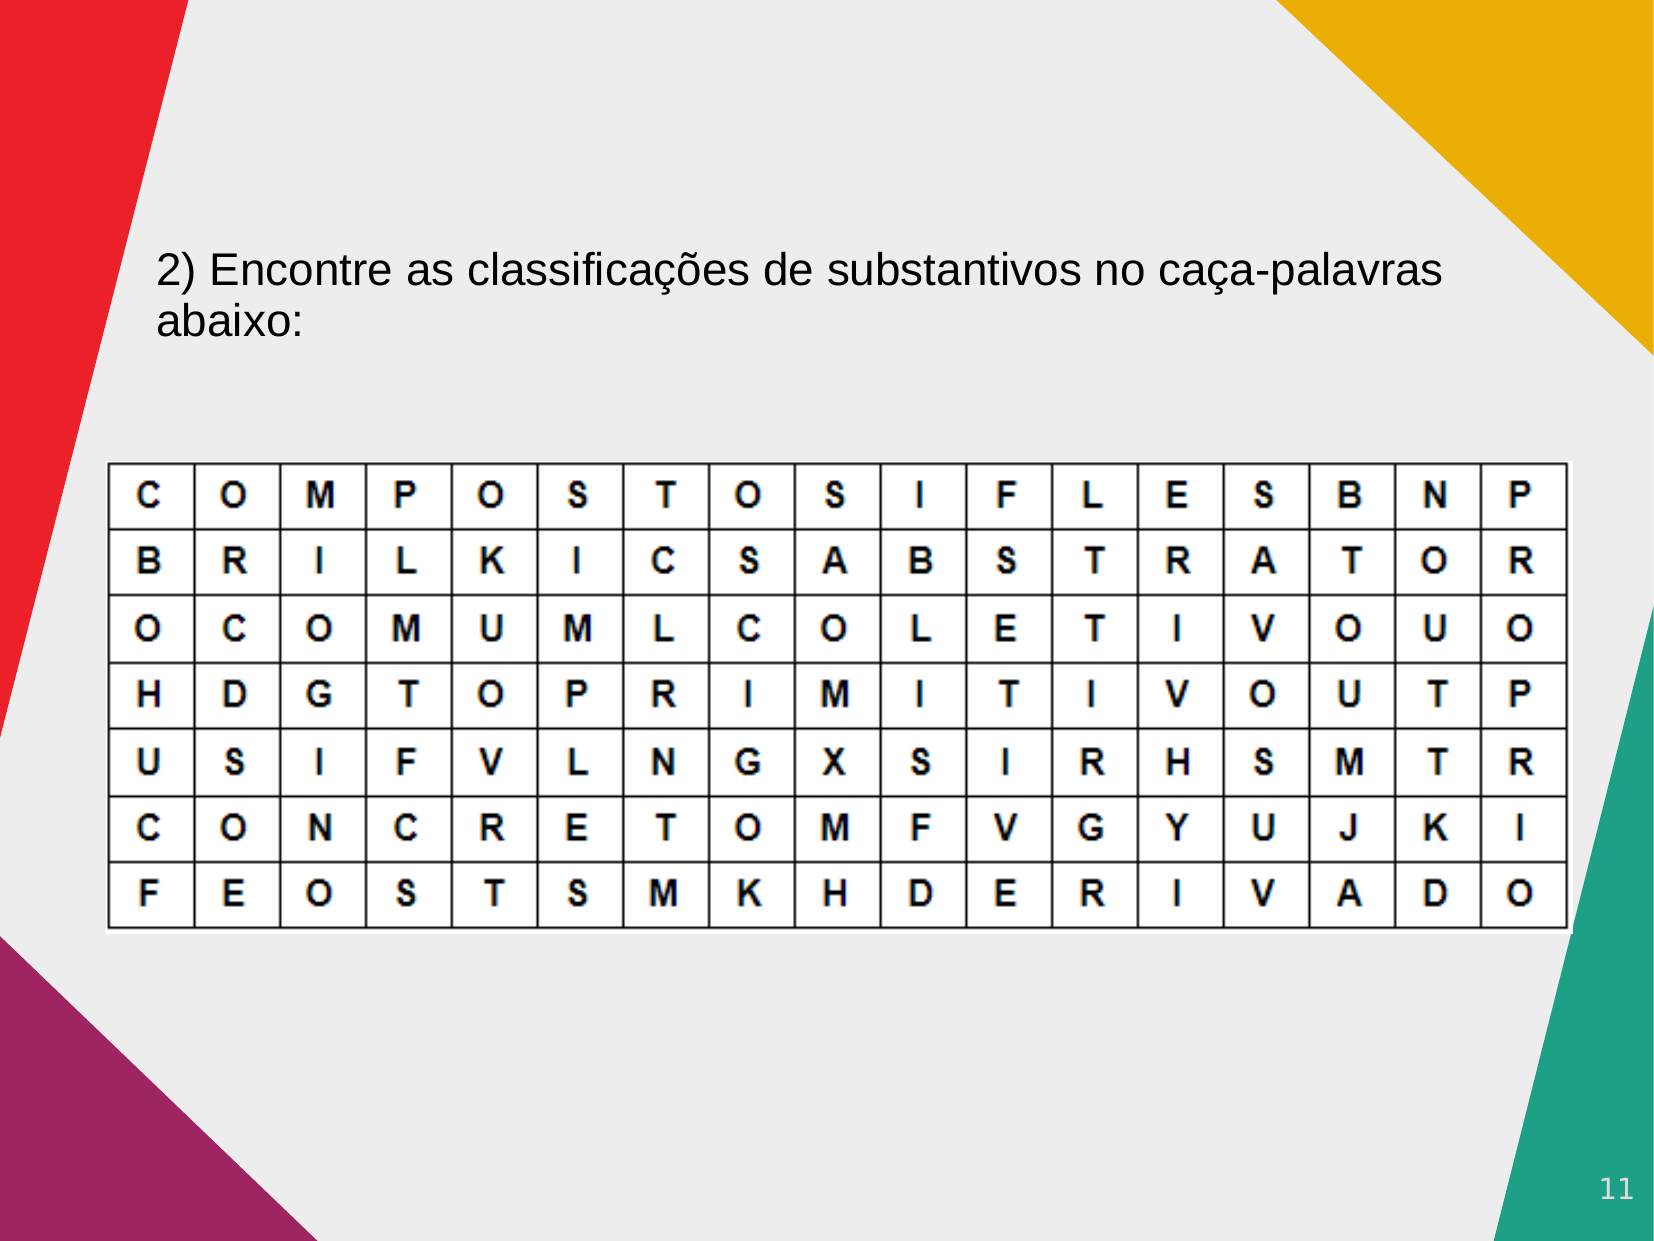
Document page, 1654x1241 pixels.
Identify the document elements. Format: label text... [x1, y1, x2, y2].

picture [106, 461, 1573, 934]
text_box 2) Encontre as classificações de substantivos no caça-palavras abaixo: [141, 236, 1536, 355]
